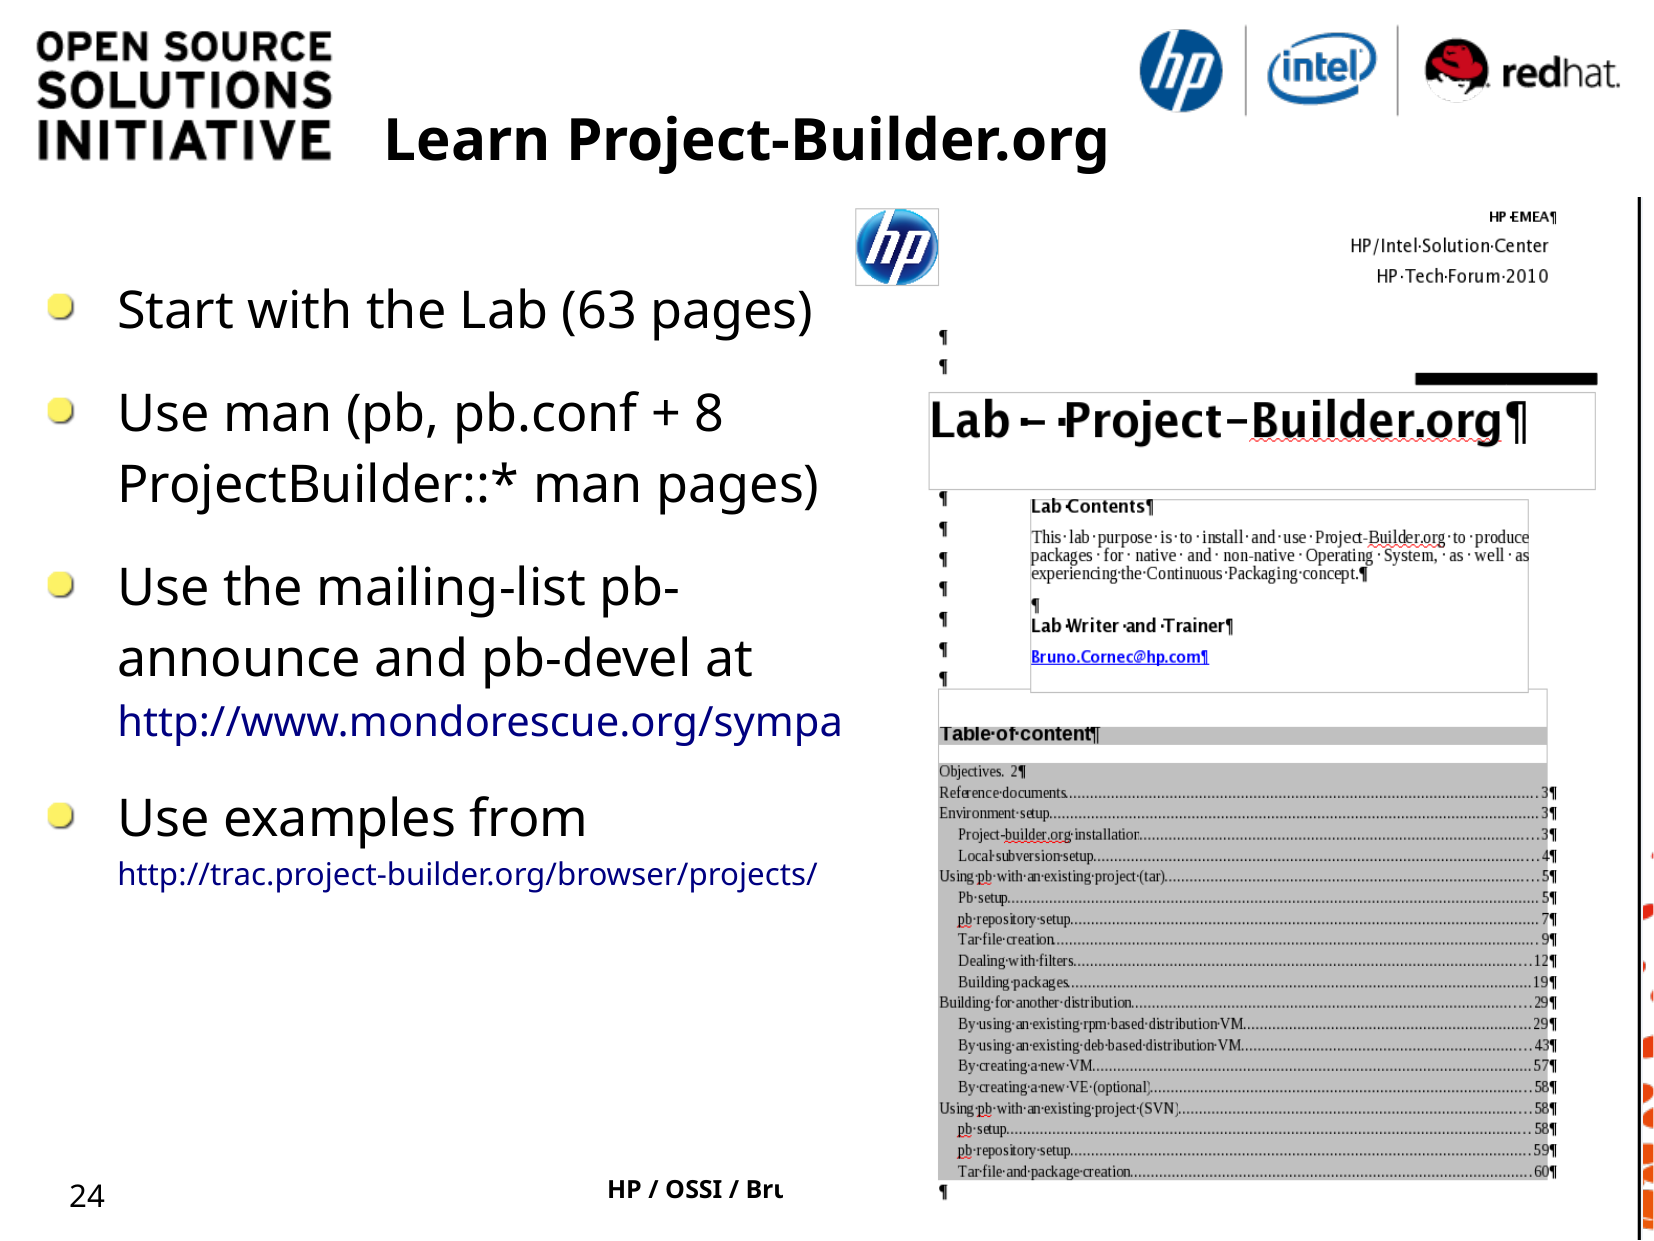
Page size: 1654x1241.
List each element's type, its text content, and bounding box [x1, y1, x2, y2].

list Start with the Lab (63 pages) Use man (pb, pb.conf + 8 ProjectBuilder::* man pages) Use the mailing-list pb-announce and pb-devel at http://www.mondorescue.org/sympa Use examples from http://trac.project-builder.org/browser/projects/ [34, 272, 863, 1101]
title Learn Project-Builder.org [383, 59, 1298, 221]
picture [0, 0, 1654, 1241]
